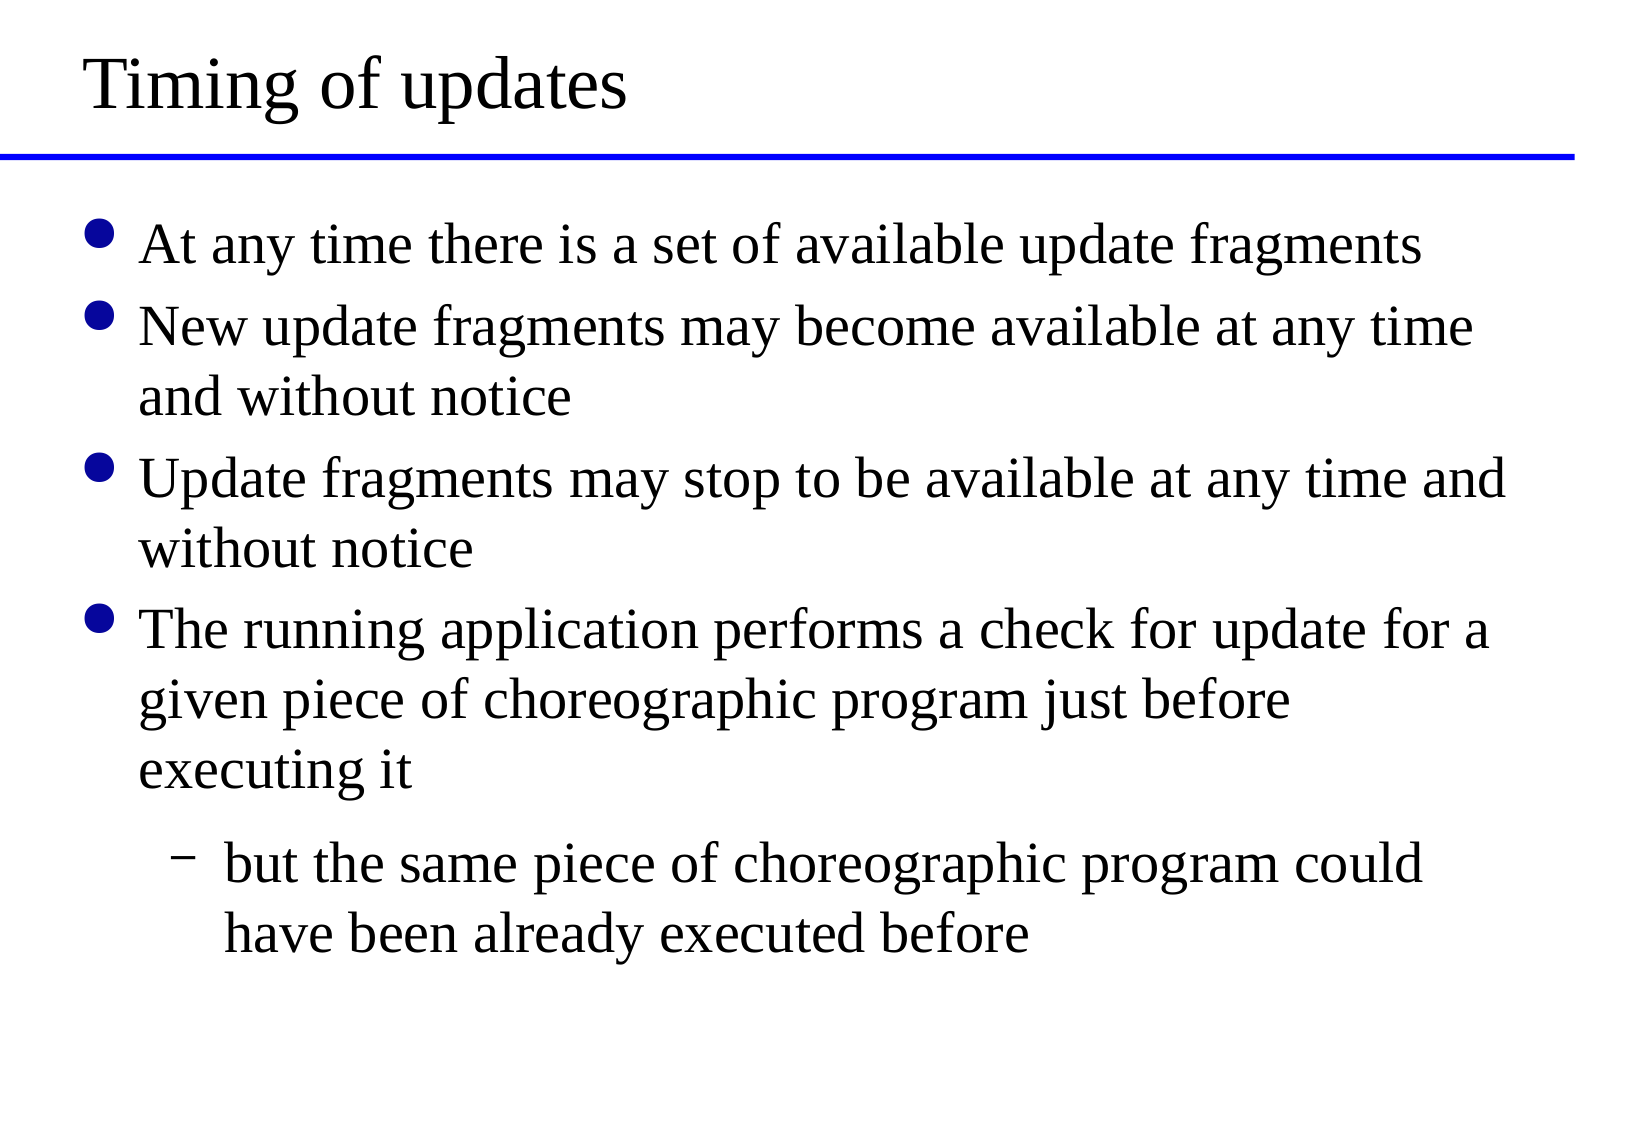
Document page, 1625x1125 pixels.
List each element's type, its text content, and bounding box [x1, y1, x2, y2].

list At any time there is a set of available update fragments New update fragments may become available at any time and without notice Update fragments may stop to be available at any time and without notice The running application performs a check for update for a given piece of choreographic program just before executing it but the same piece of choreographic program could have been already executed before [67, 198, 1546, 1061]
title Timing of updates [67, 27, 1544, 131]
